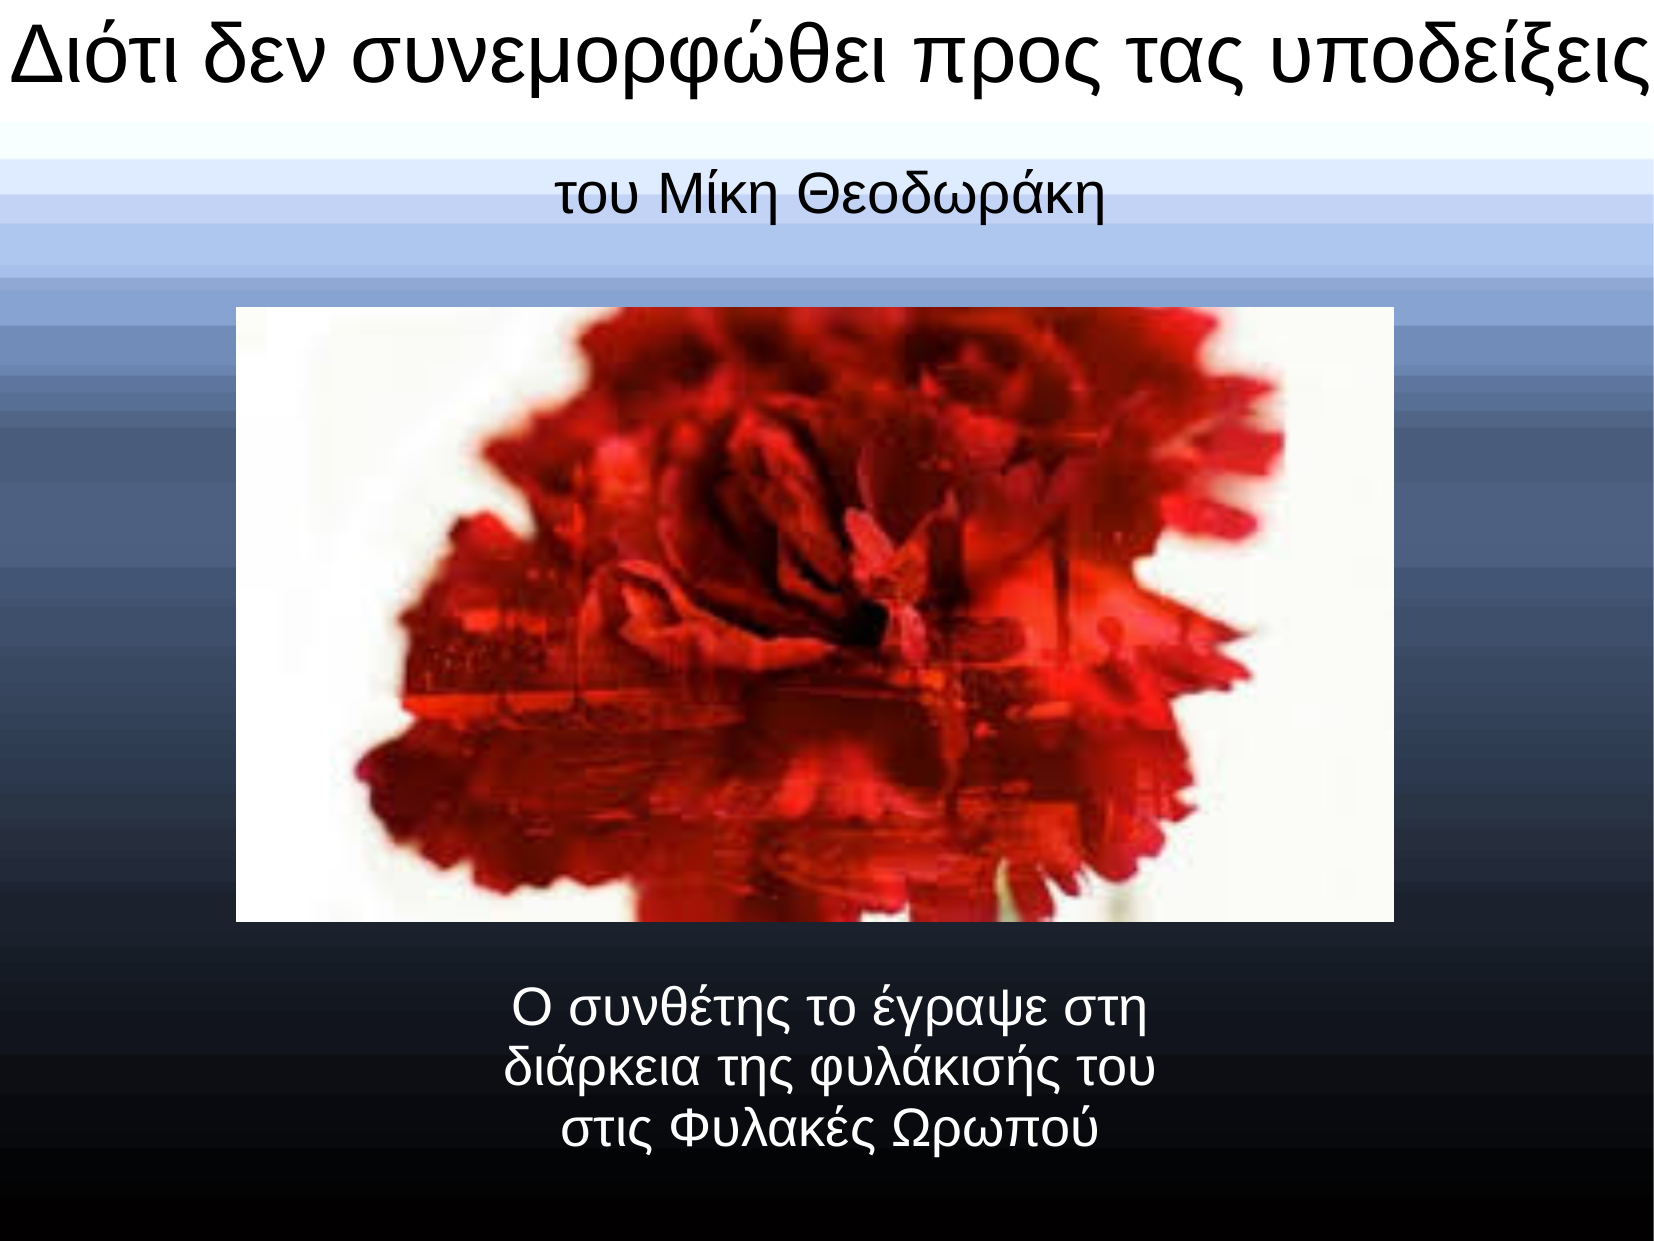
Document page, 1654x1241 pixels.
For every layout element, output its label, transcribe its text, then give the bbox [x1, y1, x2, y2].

text_box του Μίκη Θεοδωράκη [539, 153, 1123, 307]
text_box [283, 108, 742, 307]
text_box Διότι δεν συνεμορφώθει προς τας υποδείξεις [0, 0, 1654, 108]
text_box Ο συνθέτης το έγραψε στη διάρκεια της φυλάκισής του στις Φυλακές Ωρωπού [460, 968, 1202, 1213]
picture [0, 108, 1654, 1241]
